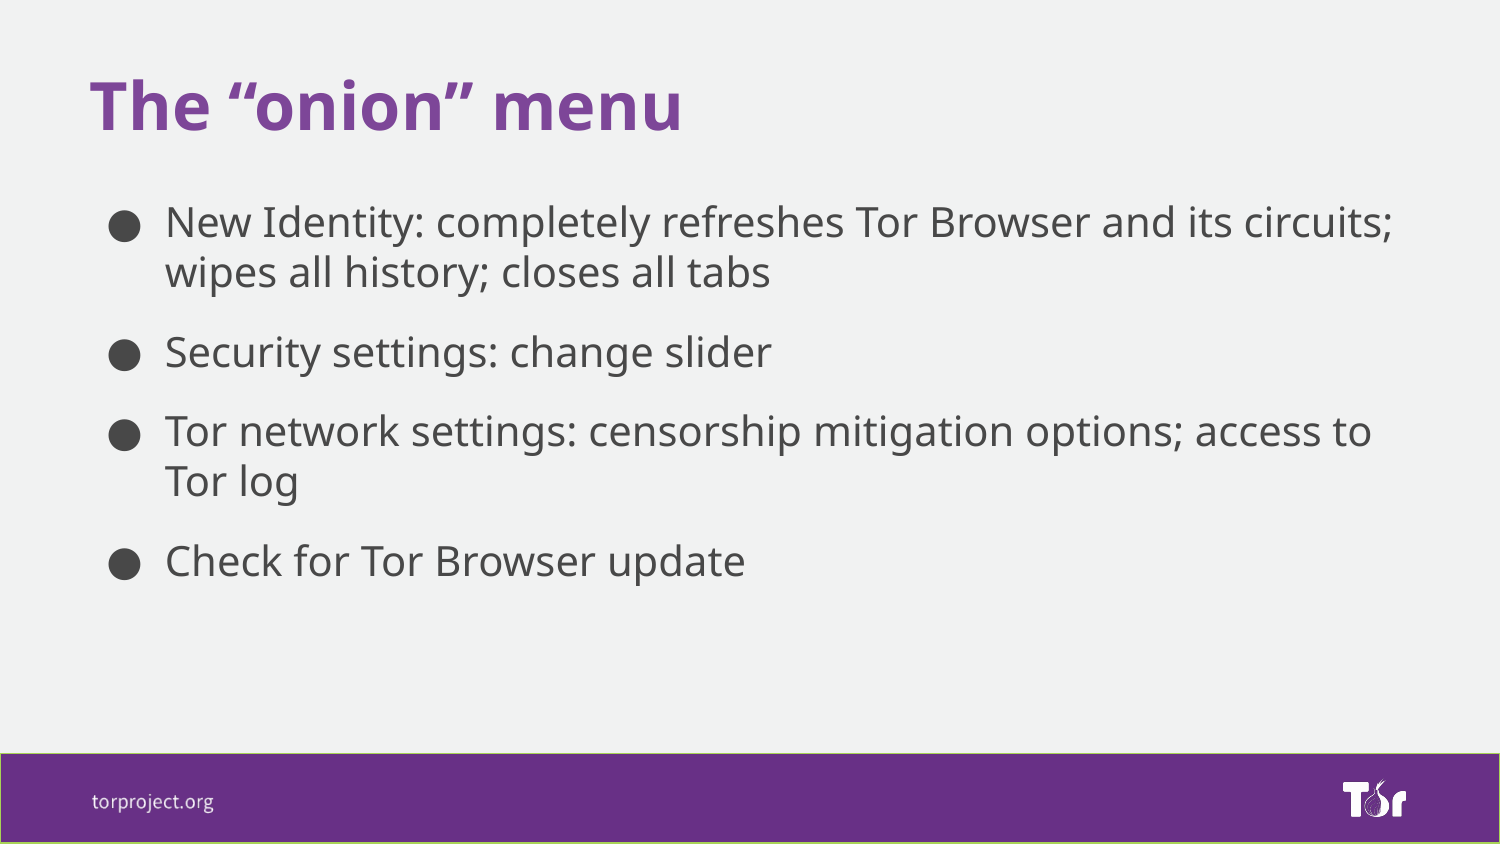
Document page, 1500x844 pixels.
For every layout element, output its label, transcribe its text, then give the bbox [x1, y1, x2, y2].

text_box The “onion” menu [74, 33, 1425, 174]
text_box New Identity: completely refreshes Tor Browser and its circuits; wipes all history; closes all tabs Security settings: change slider Tor network settings: censorship mitigation options; access to Tor log Check for Tor Browser update [74, 188, 1425, 615]
picture [75, 780, 604, 821]
picture [1343, 778, 1406, 817]
